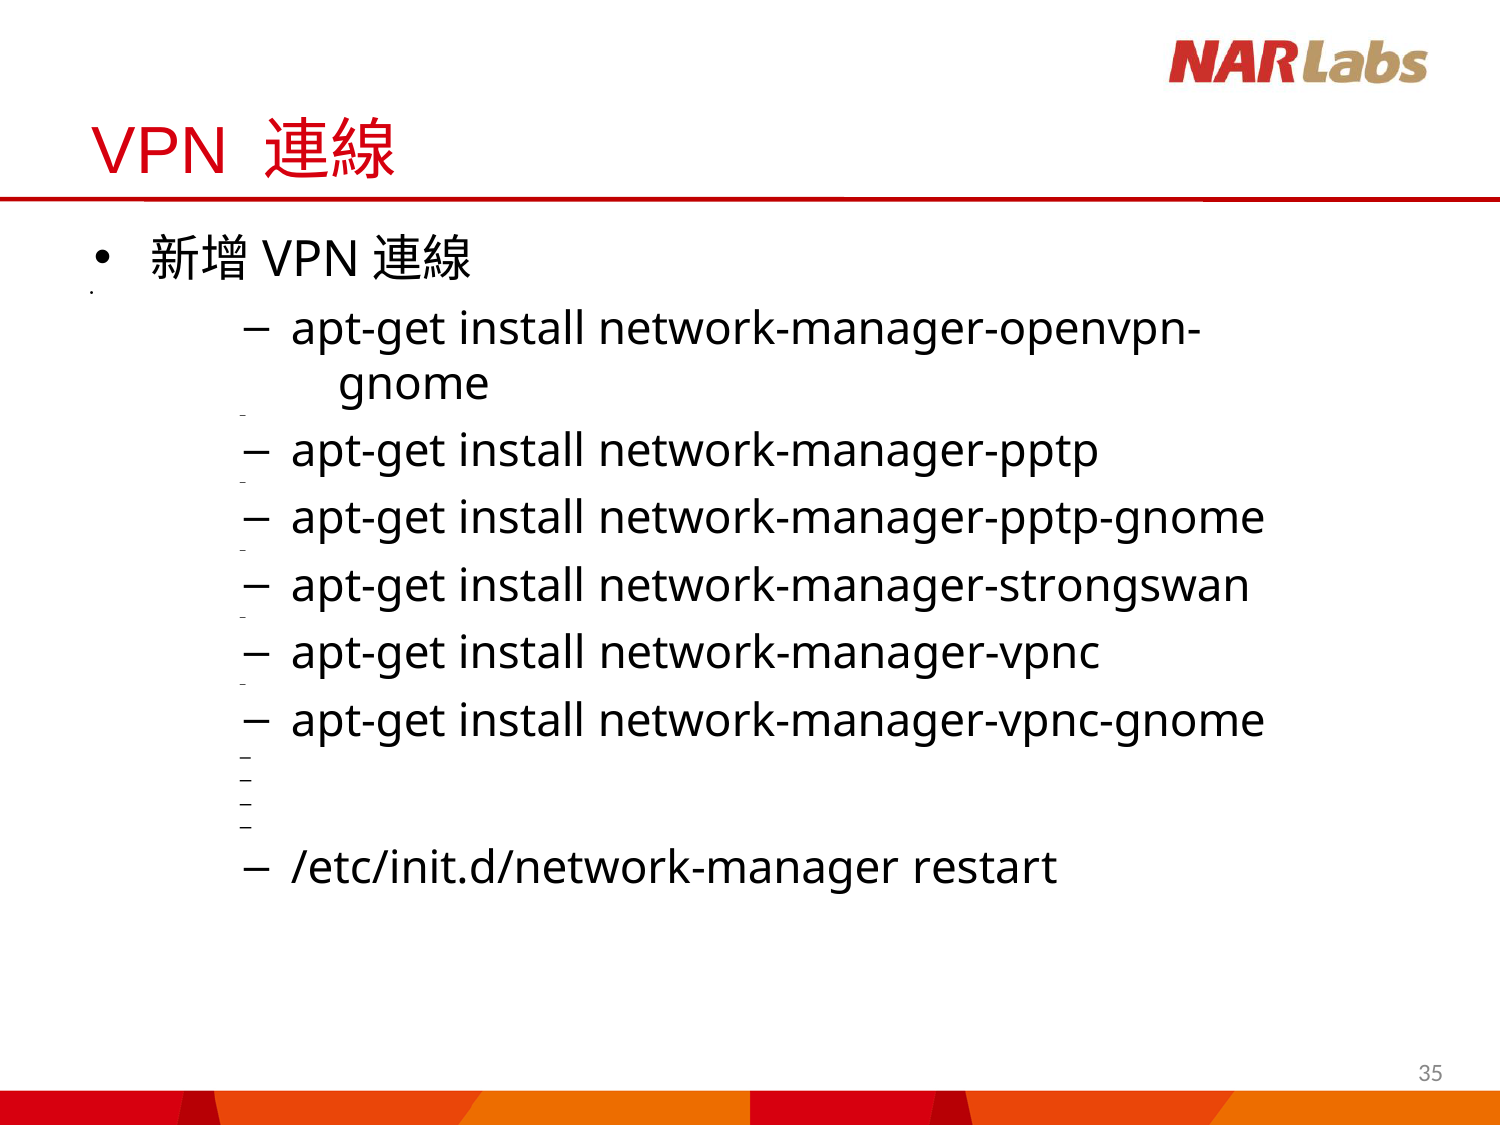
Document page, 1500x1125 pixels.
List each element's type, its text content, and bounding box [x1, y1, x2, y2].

text_box 新增VPN連線 apt-get install network-manager-openvpn-gnome apt-get install network-manager-pptp apt-get install network-manager-pptp-gnome apt-get install network-manager-strongswan apt-get install network-manager-vpnc apt-get install network-manager-vpnc-gnome /etc/init.d/network-manager restart [89, 226, 1291, 823]
title VPN 連線 [89, 107, 1411, 189]
text_box 31 [1414, 1056, 1448, 1090]
